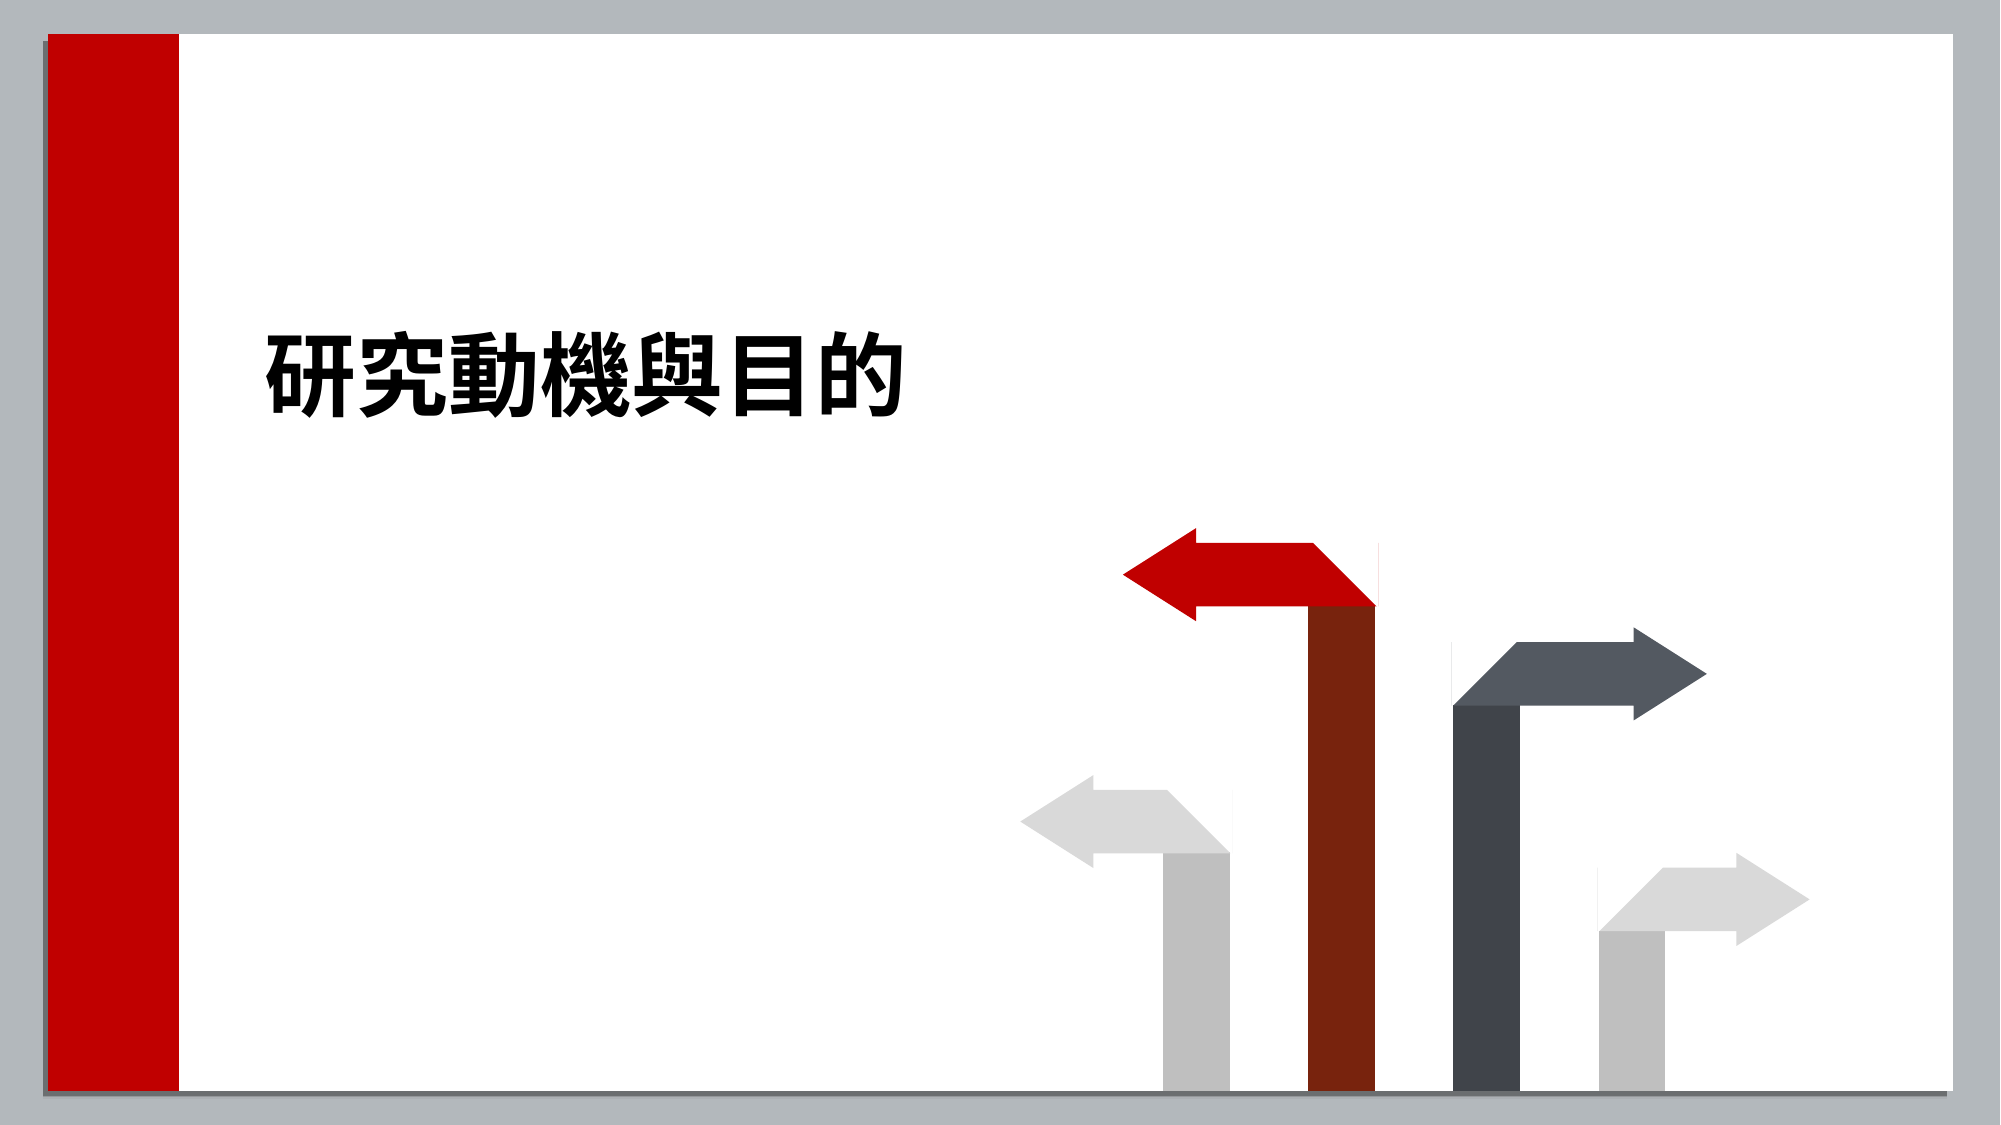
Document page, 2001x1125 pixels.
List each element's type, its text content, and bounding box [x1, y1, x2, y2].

text_box [1453, 627, 1707, 1091]
text_box [1122, 528, 1377, 1091]
text_box [1599, 852, 1810, 1091]
text_box [1020, 775, 1231, 1091]
title 研究動機與目的 [249, 184, 1750, 576]
